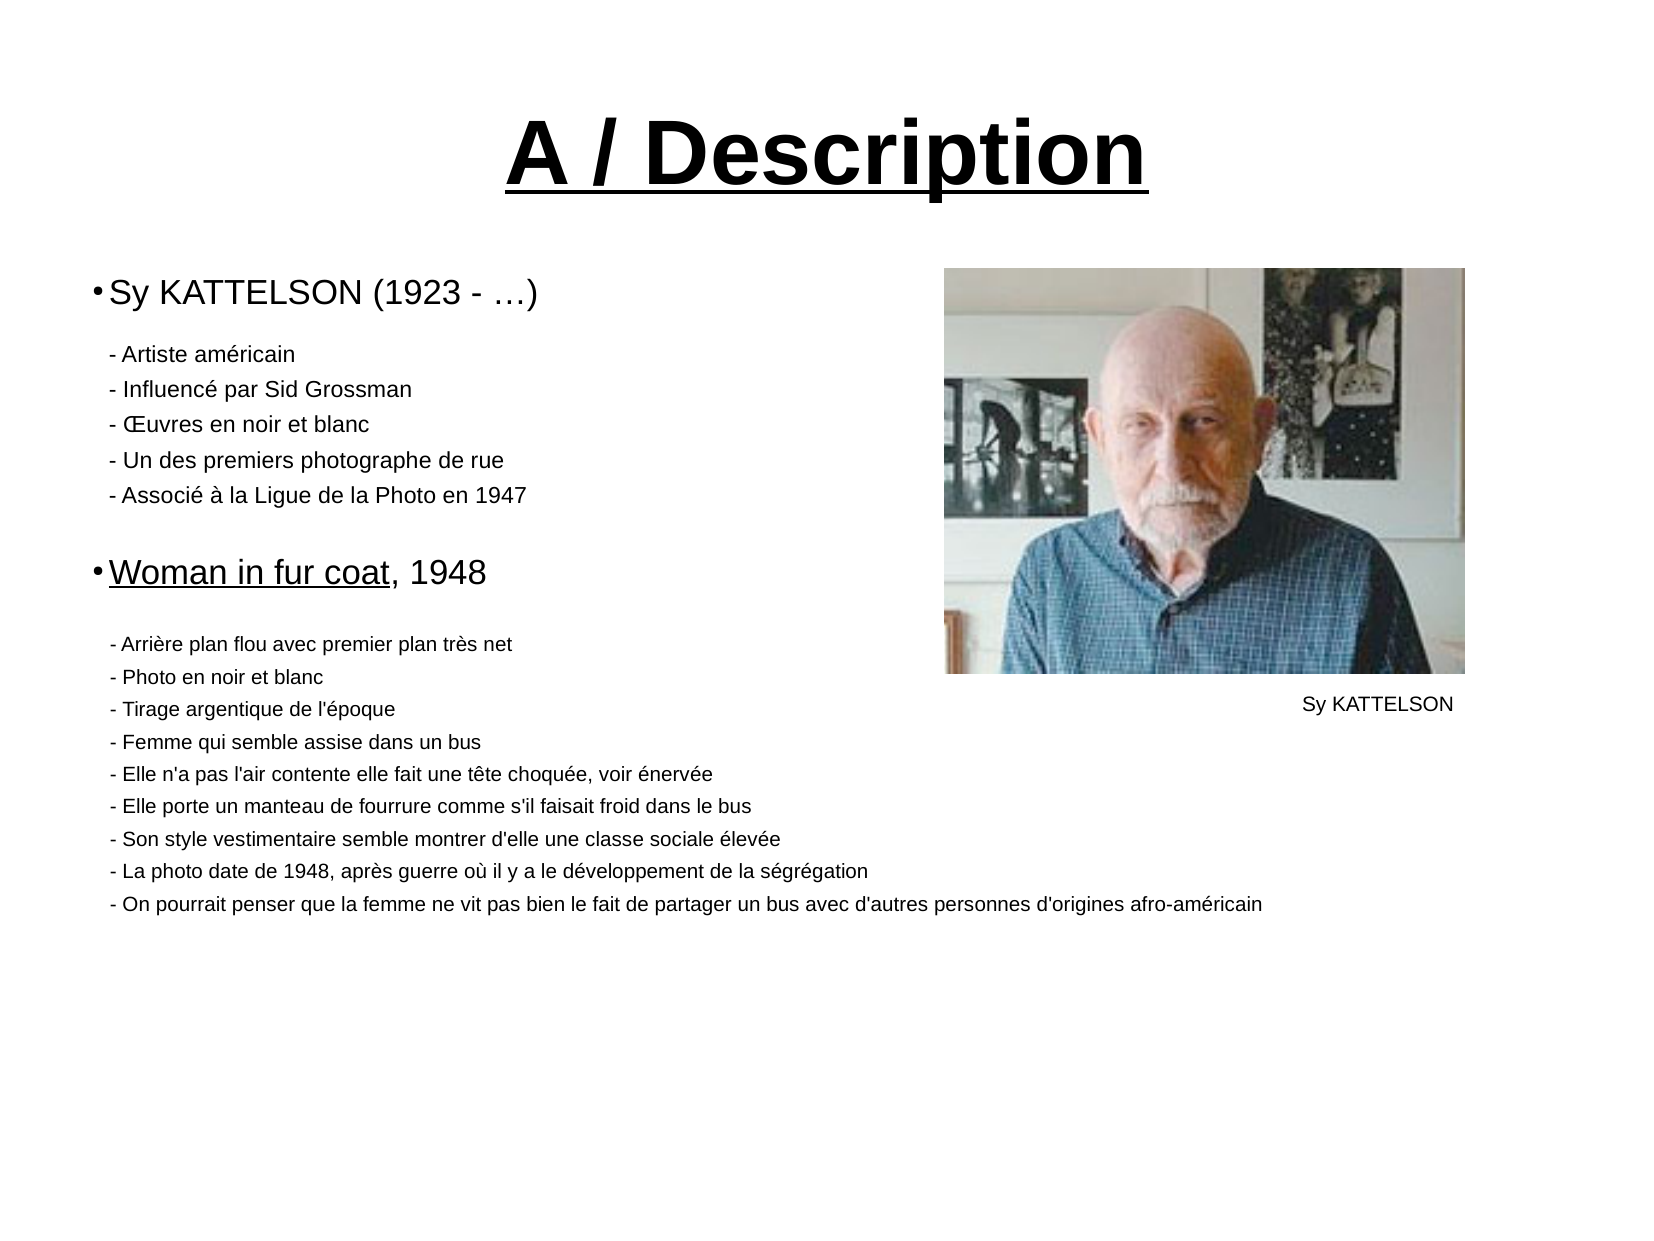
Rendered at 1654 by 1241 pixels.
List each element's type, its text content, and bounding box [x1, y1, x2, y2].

text_box Sy KATTELSON [1287, 685, 1489, 724]
title A / Description [82, 49, 1571, 257]
picture [944, 268, 1465, 674]
list Sy KATTELSON (1923 - …) - Artiste américain - Influencé par Sid Grossman - Œuvres en noir et blanc - Un des premiers photographe de rue - Associé à la Ligue de la Photo en 1947 Woman in fur coat, 1948 - Arrière plan flou avec premier plan très net - Photo en noir et blanc - Tirage argentique de l'époque - Femme qui semble assise dans un bus - Elle n'a pas l'air contente elle fait une tête choquée, voir énervée - Elle porte un manteau de fourrure comme s'il faisait froid dans le bus - Son style vestimentaire semble montrer d'elle une classe sociale élevée - La photo date de 1948, après guerre où il y a le développement de la ségrégation - On pourrait penser que la femme ne vit pas bien le fait de partager un bus avec d'autres personnes d'origines afro-américain [86, 272, 1576, 993]
